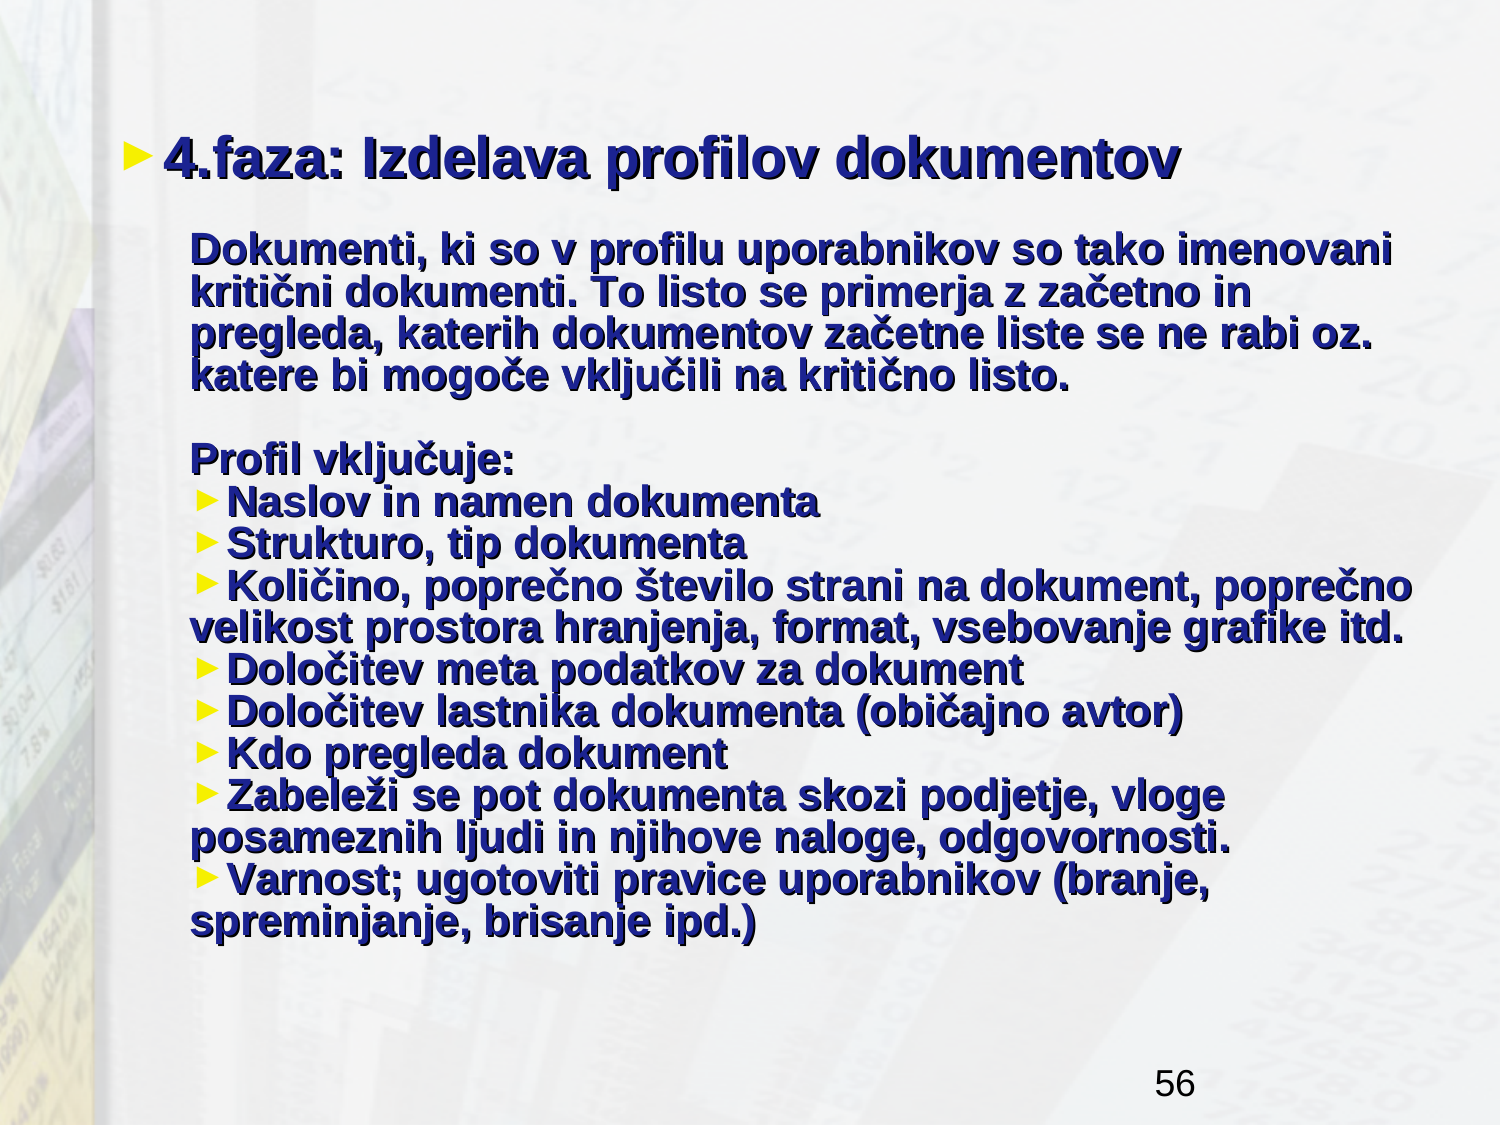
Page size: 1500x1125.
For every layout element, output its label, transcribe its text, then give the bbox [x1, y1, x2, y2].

picture [0, 0, 1500, 1125]
list 4.faza: Izdelava profilov dokumentov Dokumenti, ki so v profilu uporabnikov so tako imenovani kritični dokumenti. To listo se primerja z začetno in pregleda, katerih dokumentov začetne liste se ne rabi oz. katere bi mogoče vključili na kritično listo. Profil vključuje: Naslov in namen dokumenta Strukturo, tip dokumenta Količino, poprečno število strani na dokument, poprečno velikost prostora hranjenja, format, vsebovanje grafike itd. Določitev meta podatkov za dokument Določitev lastnika dokumenta (običajno avtor) Kdo pregleda dokument Zabeleži se pot dokumenta skozi podjetje, vloge posameznih ljudi in njihove naloge, odgovornosti. Varnost; ugotoviti pravice uporabnikov (branje, spreminjanje, brisanje ipd.) [99, 124, 1447, 1038]
